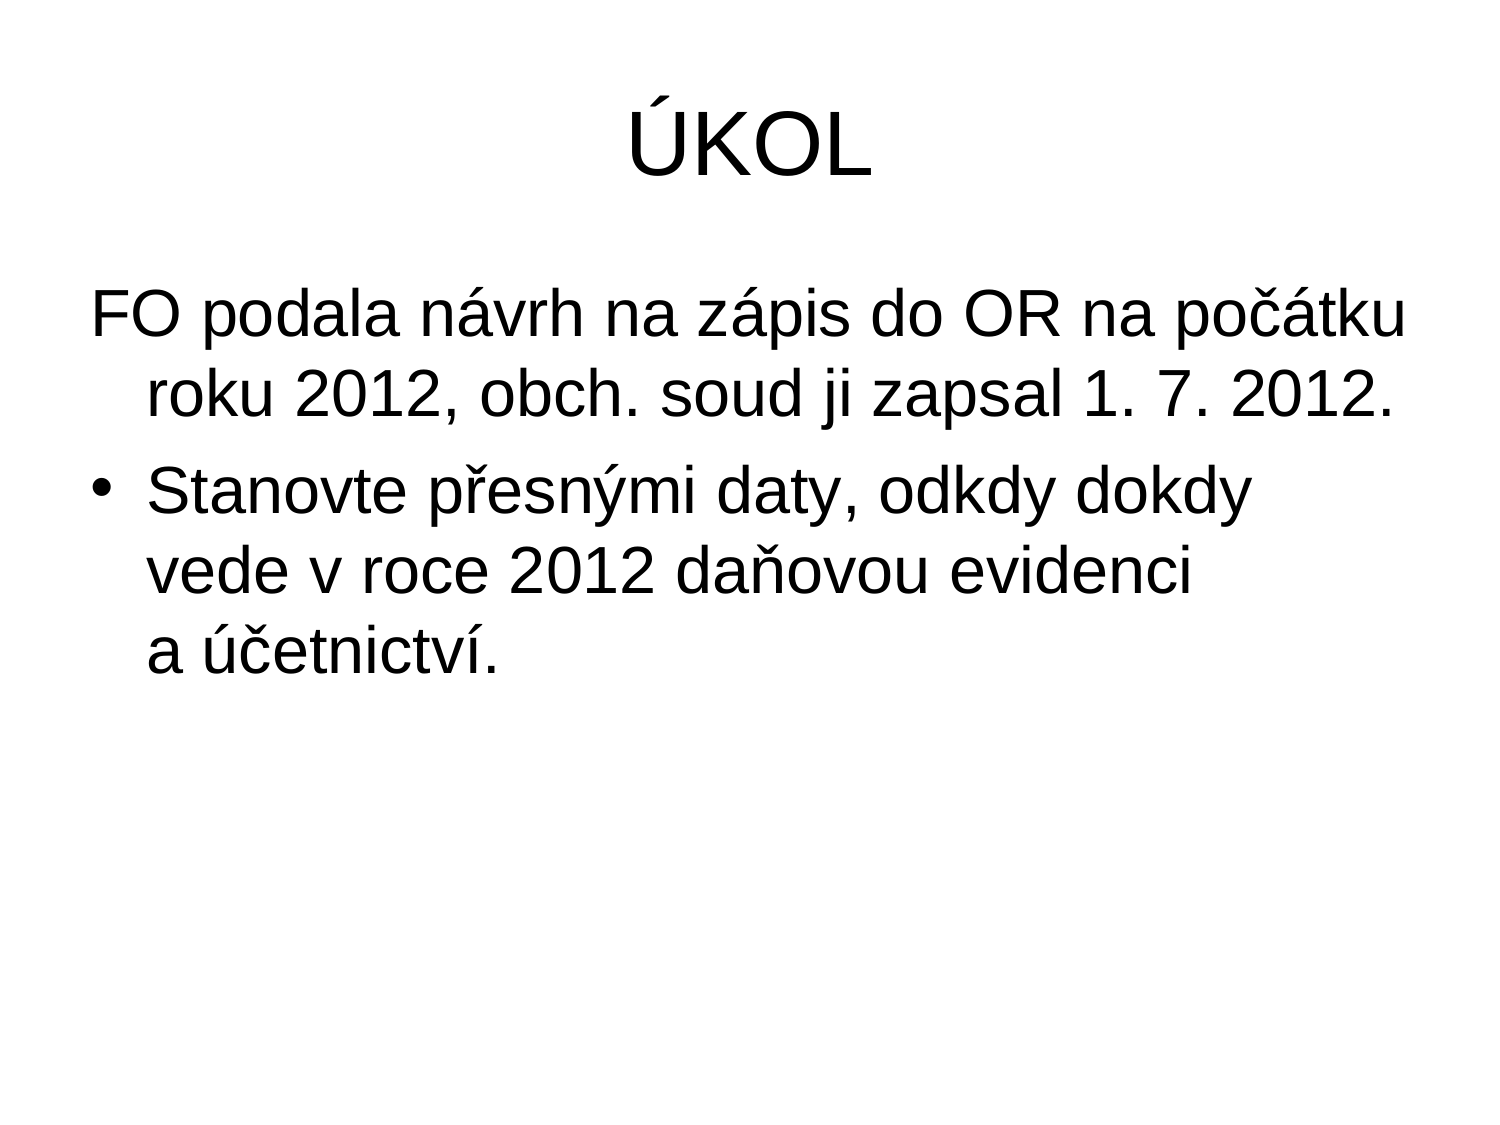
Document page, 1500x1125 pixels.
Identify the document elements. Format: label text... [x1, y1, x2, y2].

list FO podala návrh na zápis do OR na počátku roku 2012, obch. soud ji zapsal 1. 7. 2012. Stanovte přesnými daty, odkdy dokdy vede v roce 2012 daňovou evidenci a účetnictví. [75, 262, 1426, 1006]
title ÚKOL [75, 45, 1426, 233]
